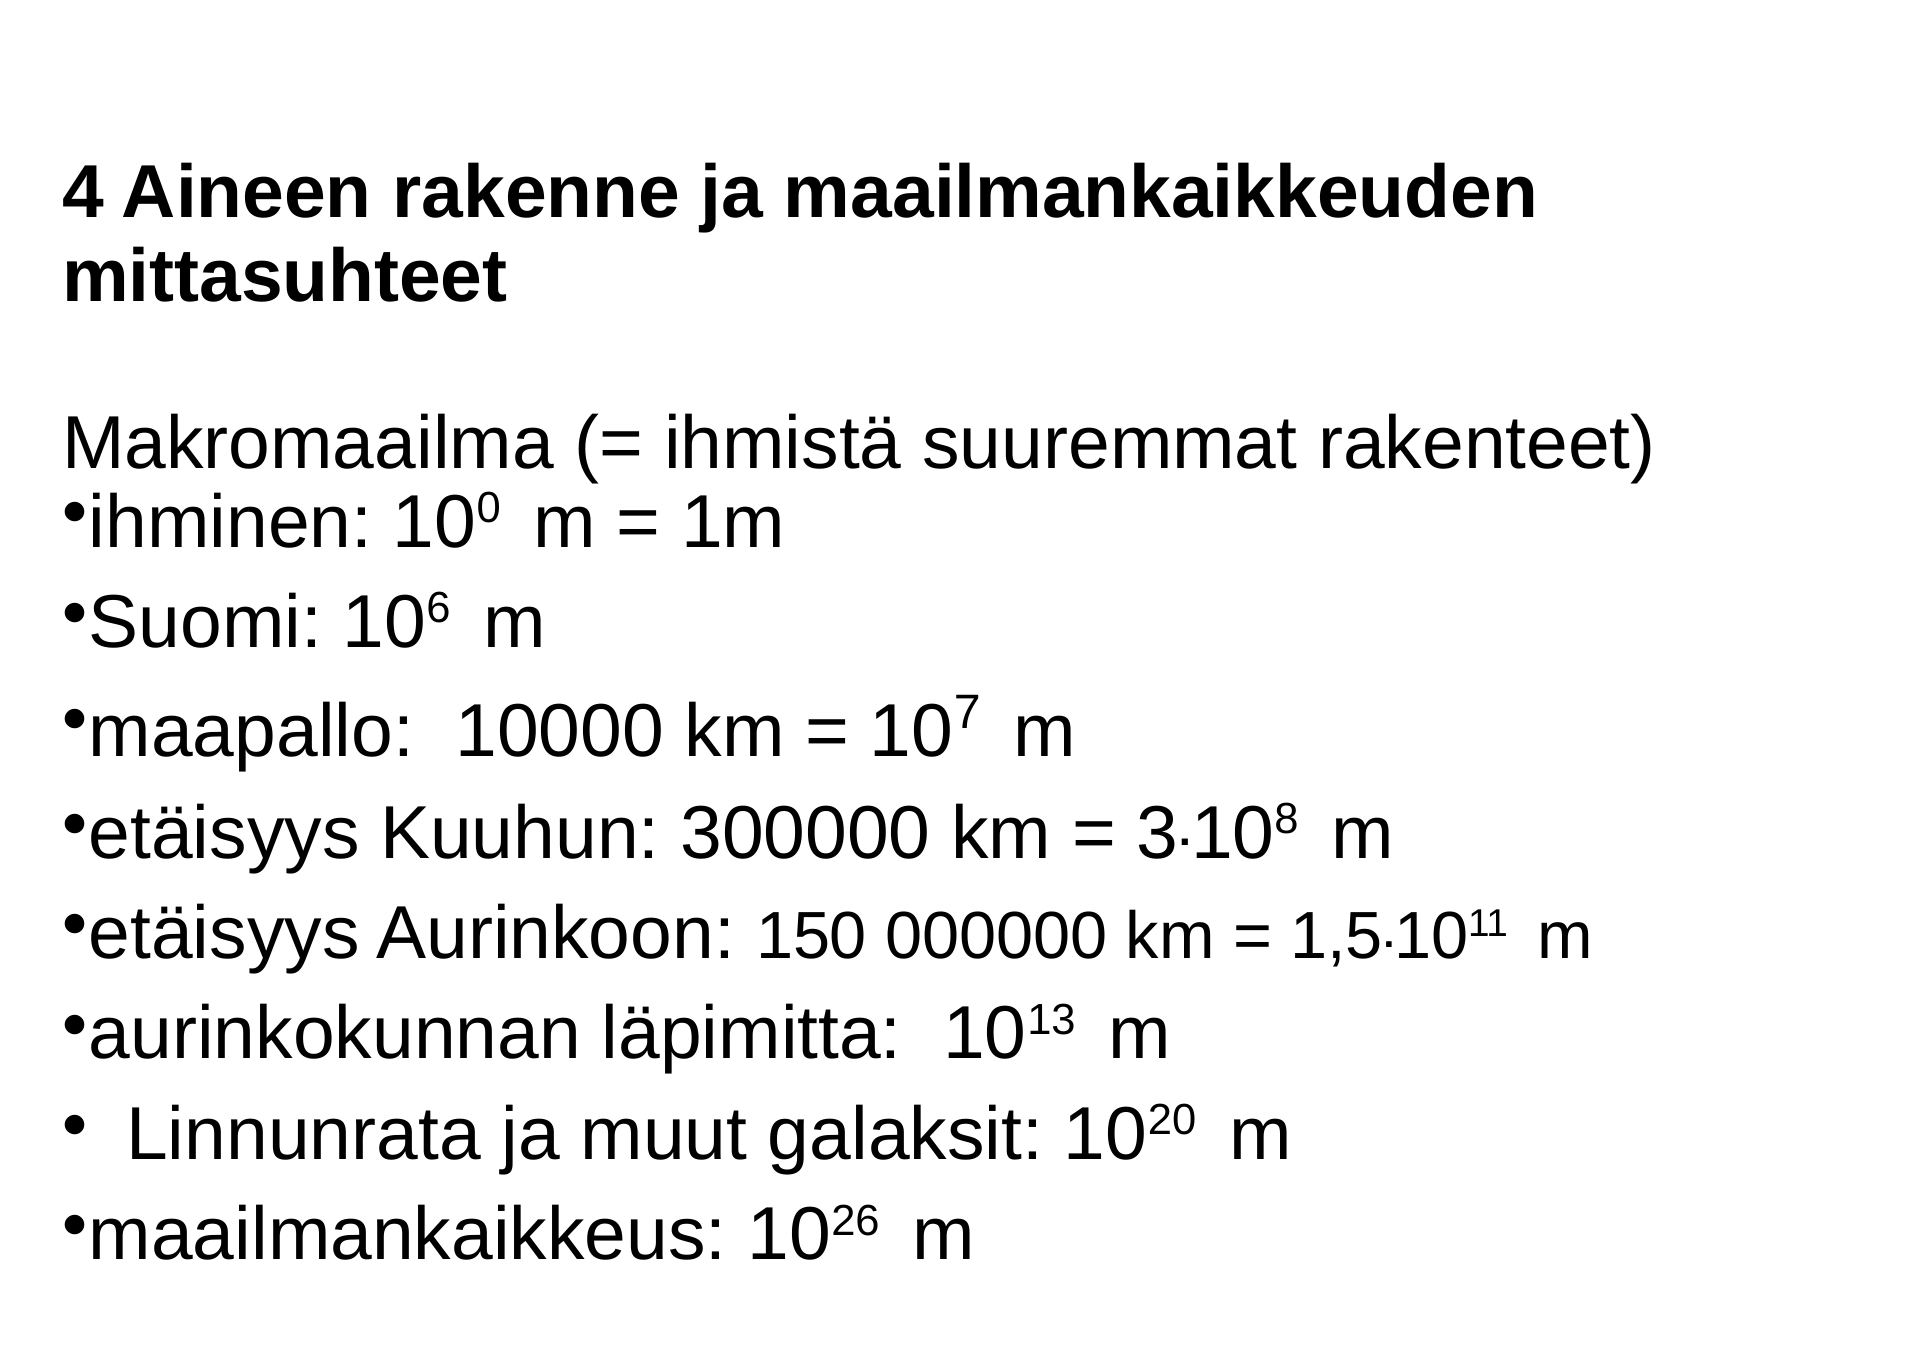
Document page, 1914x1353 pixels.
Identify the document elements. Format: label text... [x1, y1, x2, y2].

text_box 4 Aineen rakenne ja maailmankaikkeuden mittasuhteet Makromaailma (= ihmistä suuremmat rakenteet) ihminen: 100 m = 1m Suomi: 106 m maapallo: 10000 km = 107 m etäisyys Kuuhun: 300000 km = 3.108 m etäisyys Aurinkoon: 150 000000 km = 1,5.1011 m aurinkokunnan läpimitta: 1013 m Linnunrata ja muut galaksit: 1020 m maailmankaikkeus: 1026 m [47, 141, 1914, 1353]
